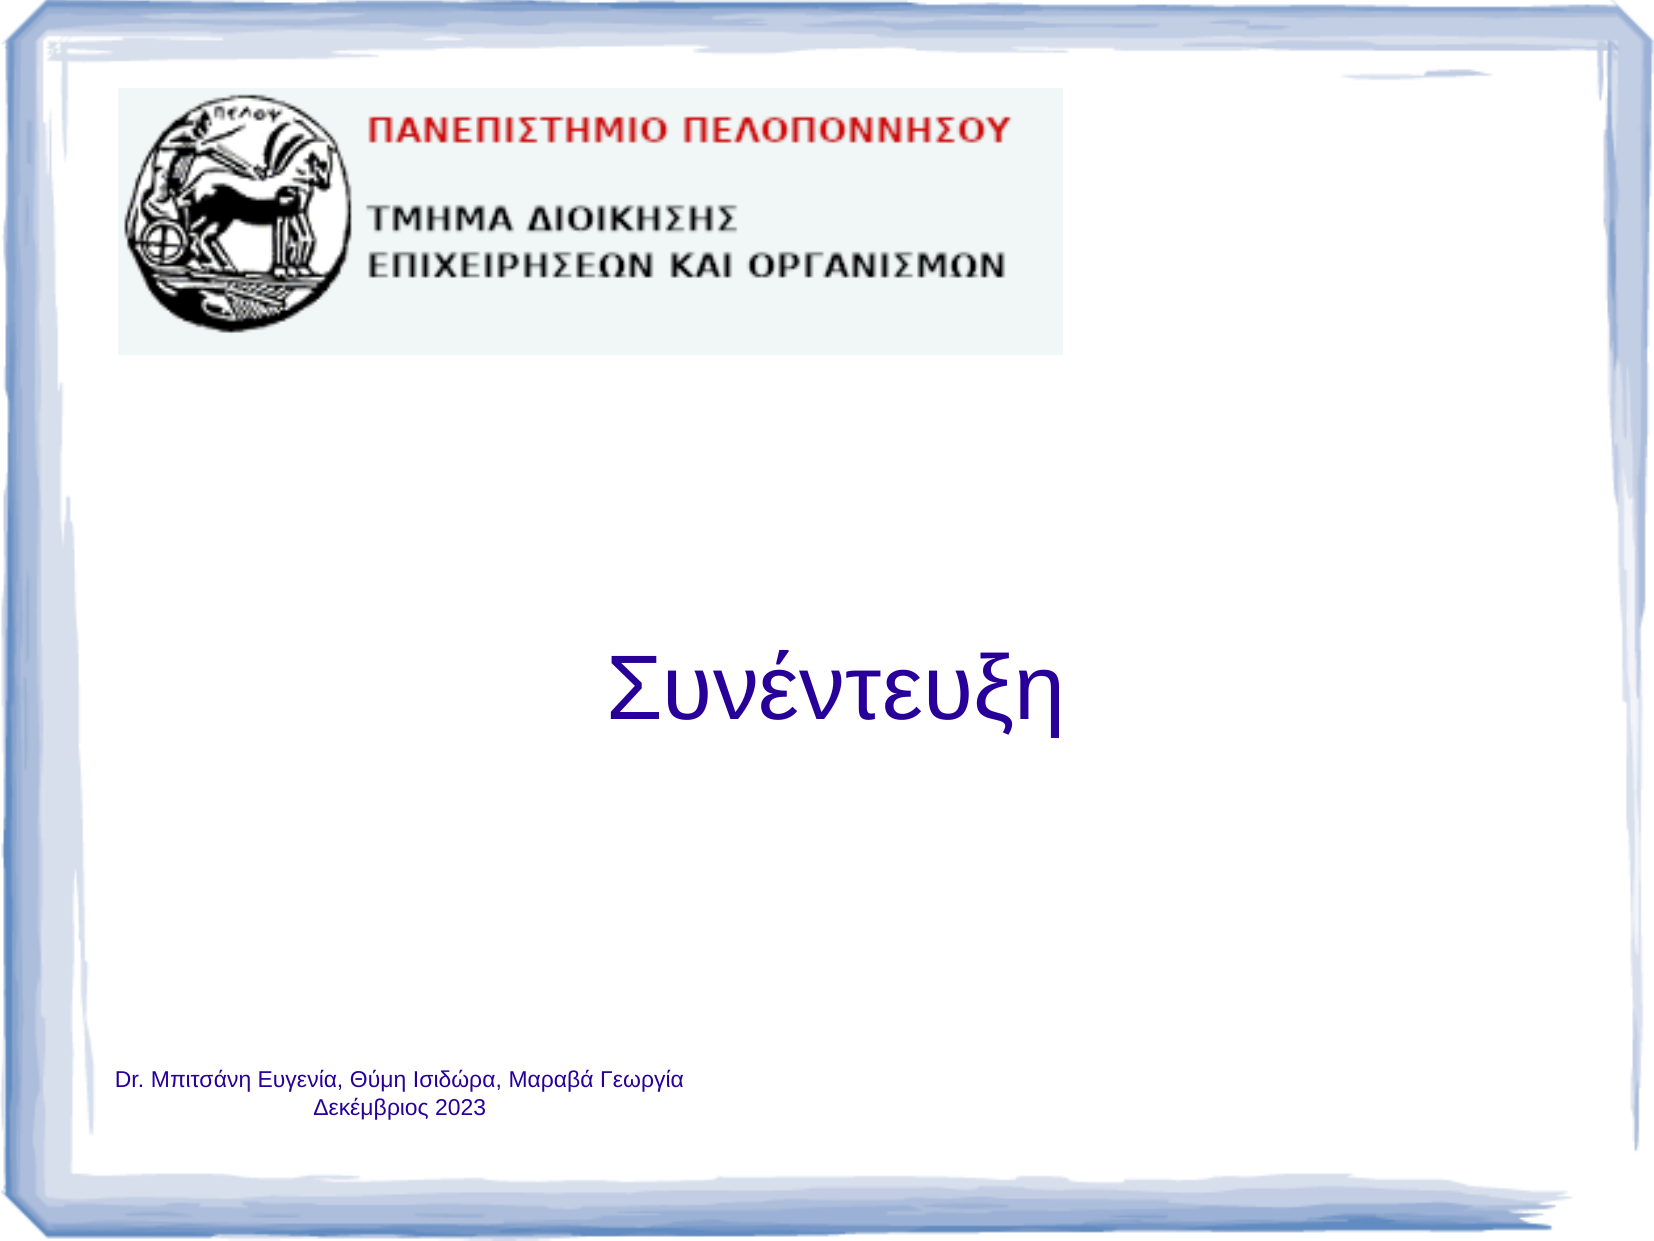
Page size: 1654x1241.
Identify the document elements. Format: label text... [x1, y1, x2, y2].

picture [118, 88, 1063, 355]
text_box Dr. Μπιτσάνη Ευγενία, Θύμη Ισιδώρα, Μαραβά Γεωργία Δεκέμβριος 2023 [90, 1033, 709, 1152]
text_box Συνέντευξη [217, 580, 1456, 786]
